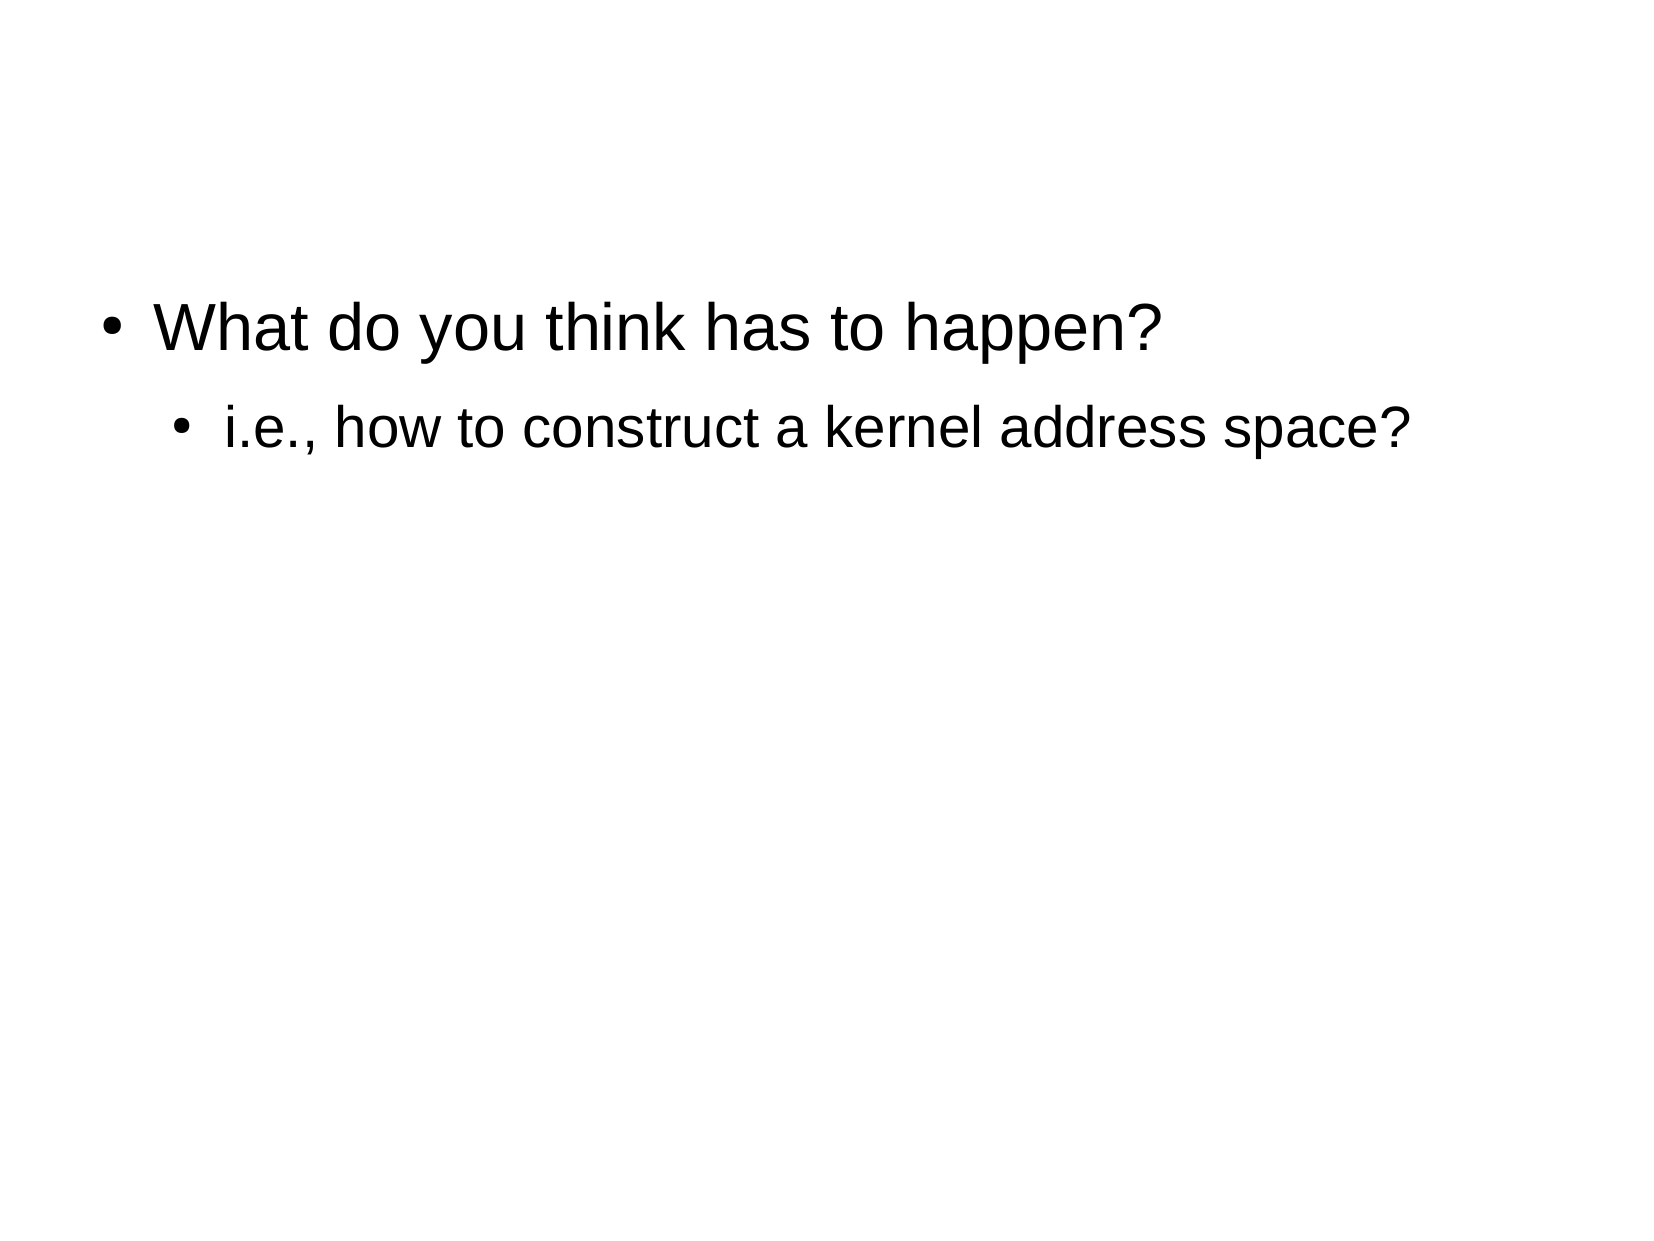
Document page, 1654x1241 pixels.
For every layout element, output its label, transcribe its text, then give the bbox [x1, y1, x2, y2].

list What do you think has to happen? i.e., how to construct a kernel address space? [82, 290, 1571, 1010]
